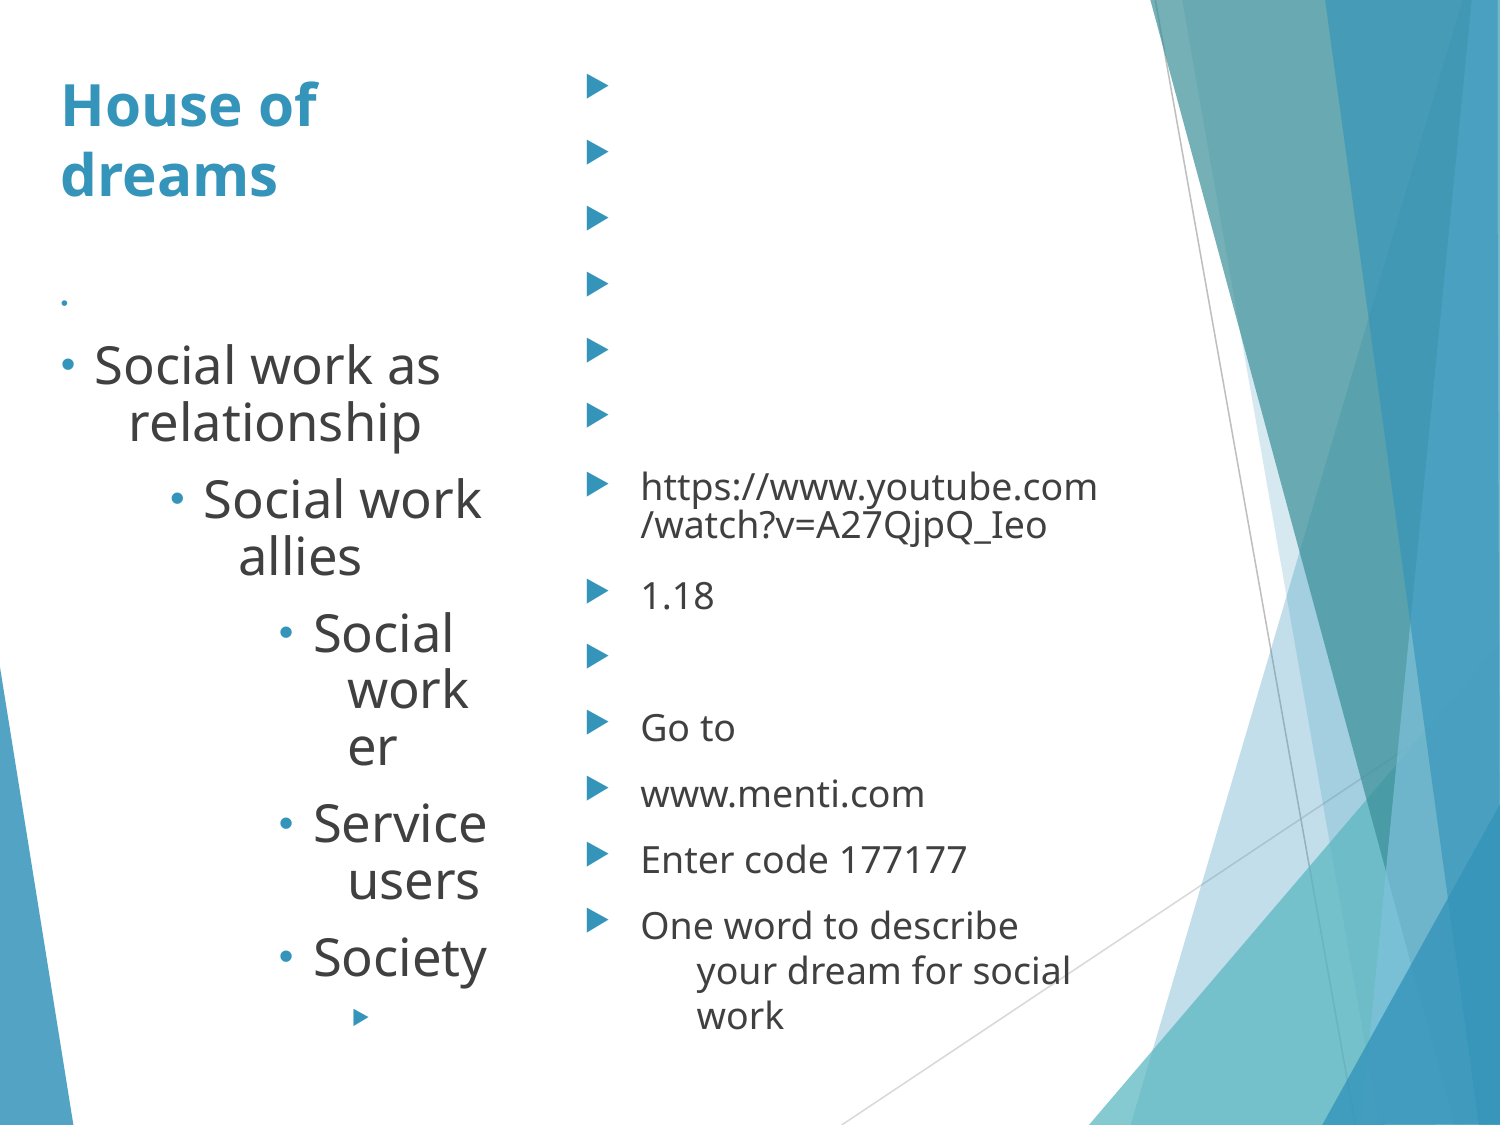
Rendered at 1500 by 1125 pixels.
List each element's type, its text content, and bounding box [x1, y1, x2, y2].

title House of dreams [45, 60, 552, 188]
list Social work as relationship Social work allies Social worker Service users Society [45, 280, 504, 1003]
list https://www.youtube.com/watch?v=A27QjpQ_Ieo 1.18 Go to www.menti.com Enter code 177177 One word to describe your dream for social work [569, 60, 1125, 1125]
